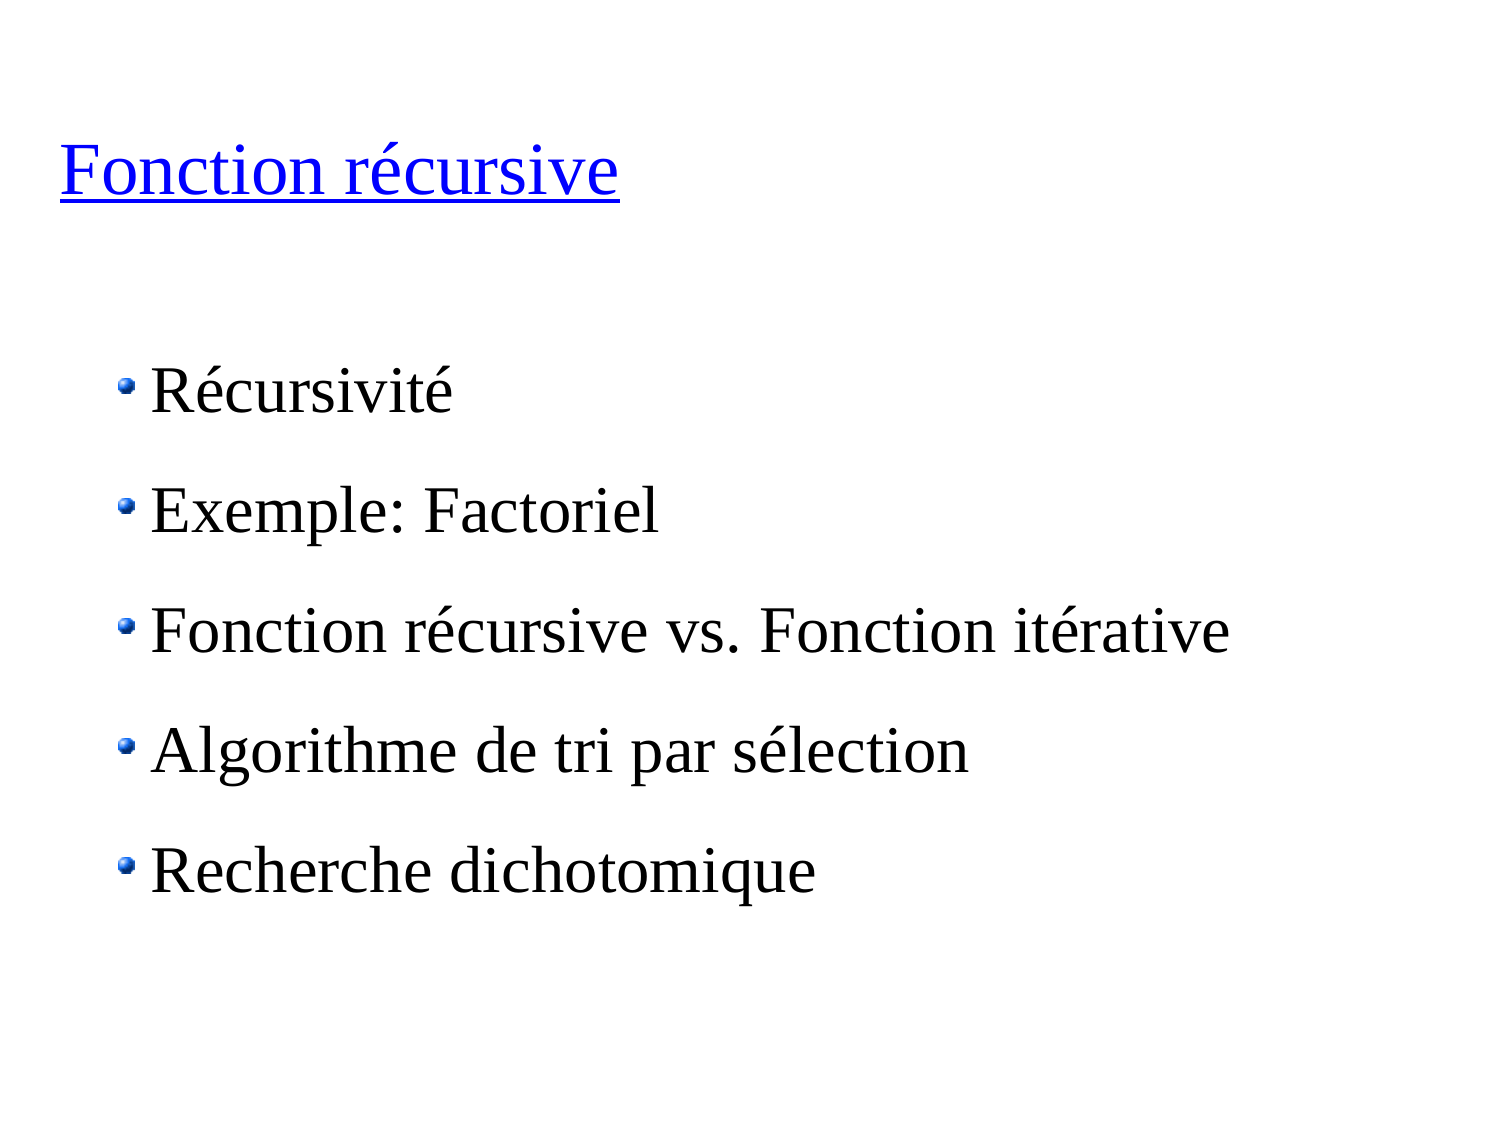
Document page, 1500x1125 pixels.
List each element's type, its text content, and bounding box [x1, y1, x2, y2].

text_box Récursivité Exemple: Factoriel Fonction récursive vs. Fonction itérative Algorithme de tri par sélection Recherche dichotomique [104, 298, 1485, 914]
text_box Fonction récursive [45, 112, 721, 218]
